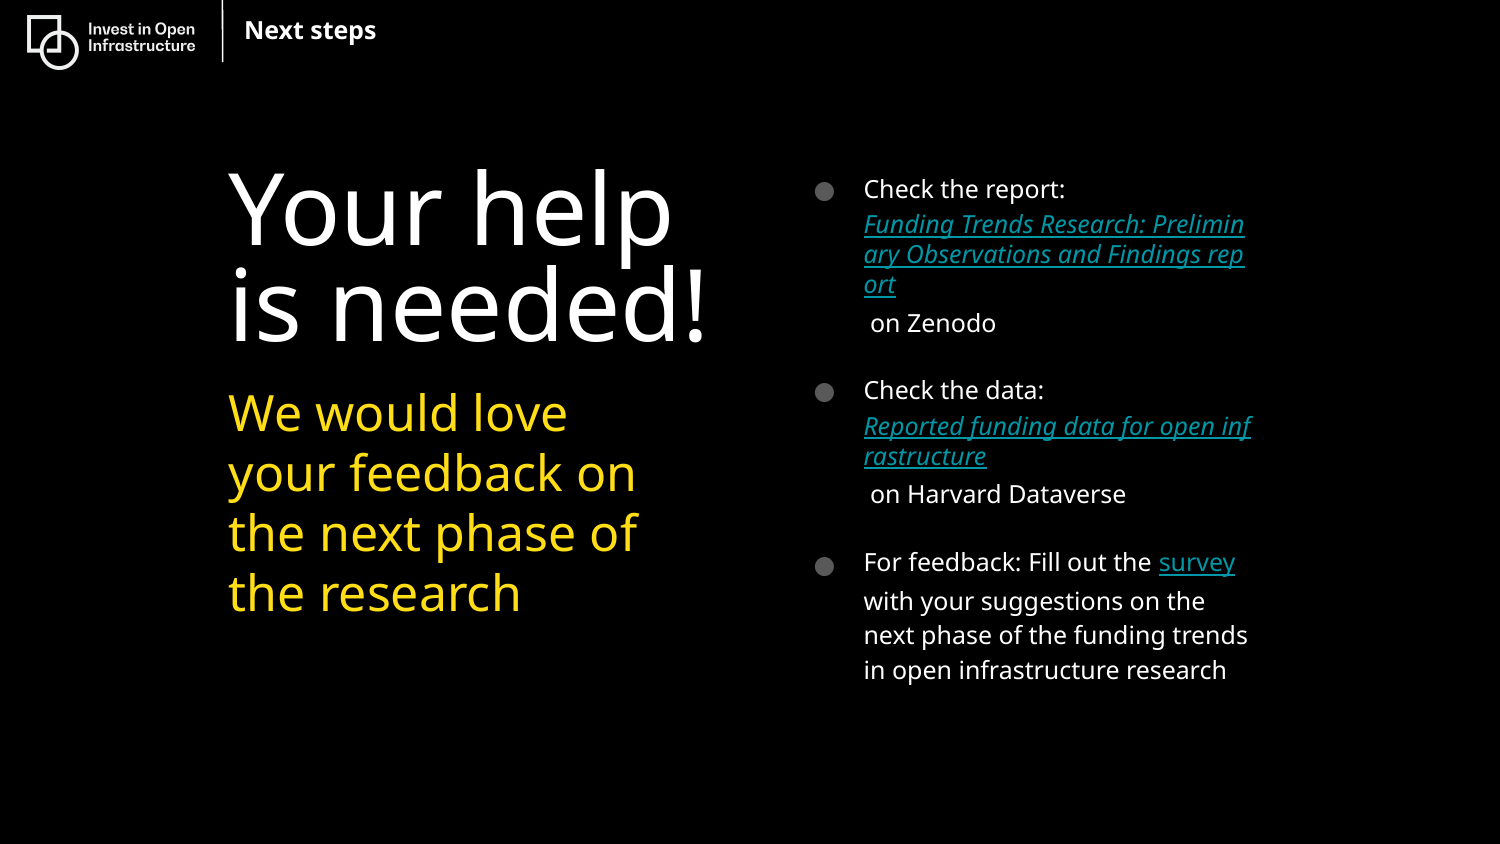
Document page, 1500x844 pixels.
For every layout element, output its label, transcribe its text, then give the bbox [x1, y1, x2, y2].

list Check the report: Funding Trends Research: Preliminary Observations and Findings report on Zenodo Check the data: Reported funding data for open infrastructure on Harvard Dataverse For feedback: Fill out the survey with your suggestions on the next phase of the funding trends in open infrastructure research [773, 154, 1273, 646]
text_box Next steps [229, 0, 724, 61]
picture [27, 15, 195, 70]
title Your help is needed! [213, 154, 773, 382]
subtitle We would love your feedback on the next phase of the research [213, 366, 675, 646]
